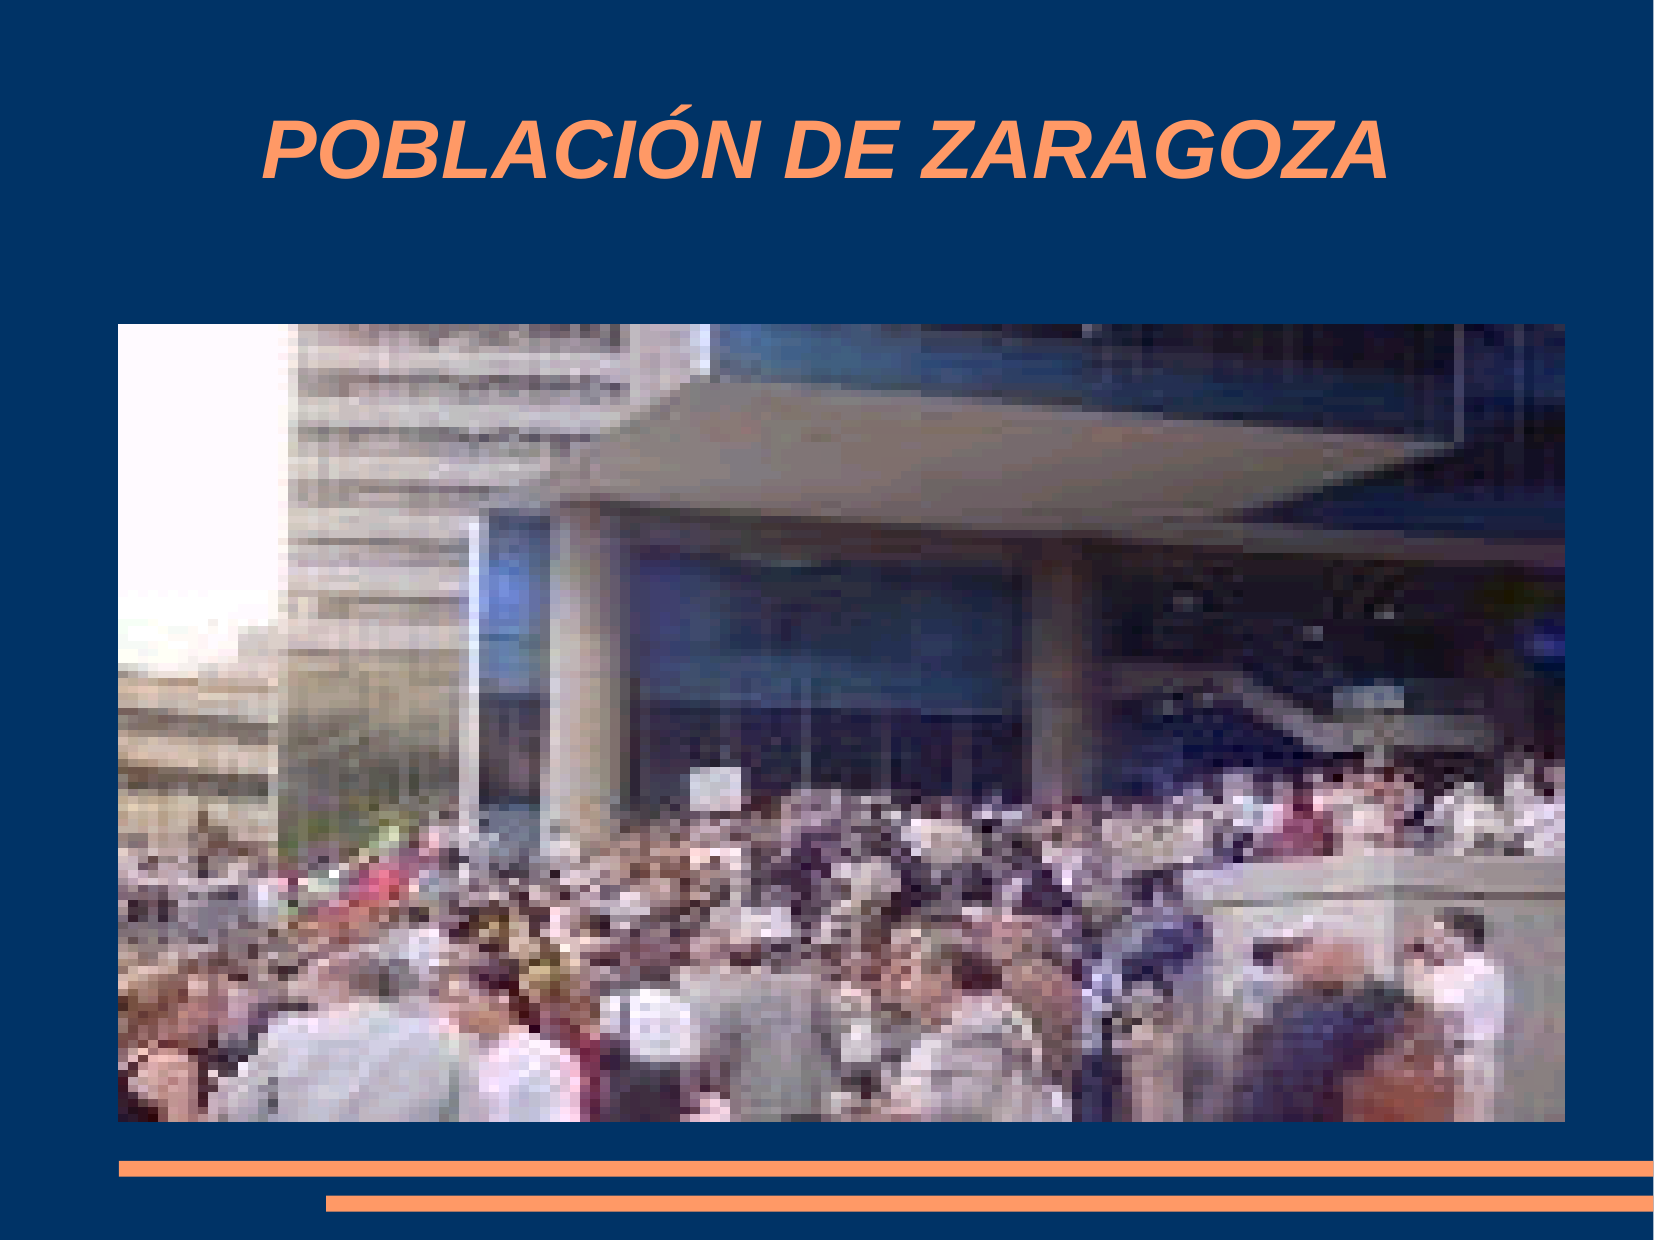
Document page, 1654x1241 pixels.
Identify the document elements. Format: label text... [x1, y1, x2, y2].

picture [118, 324, 1565, 1123]
title POBLACIÓN DE ZARAGOZA [121, 46, 1534, 254]
